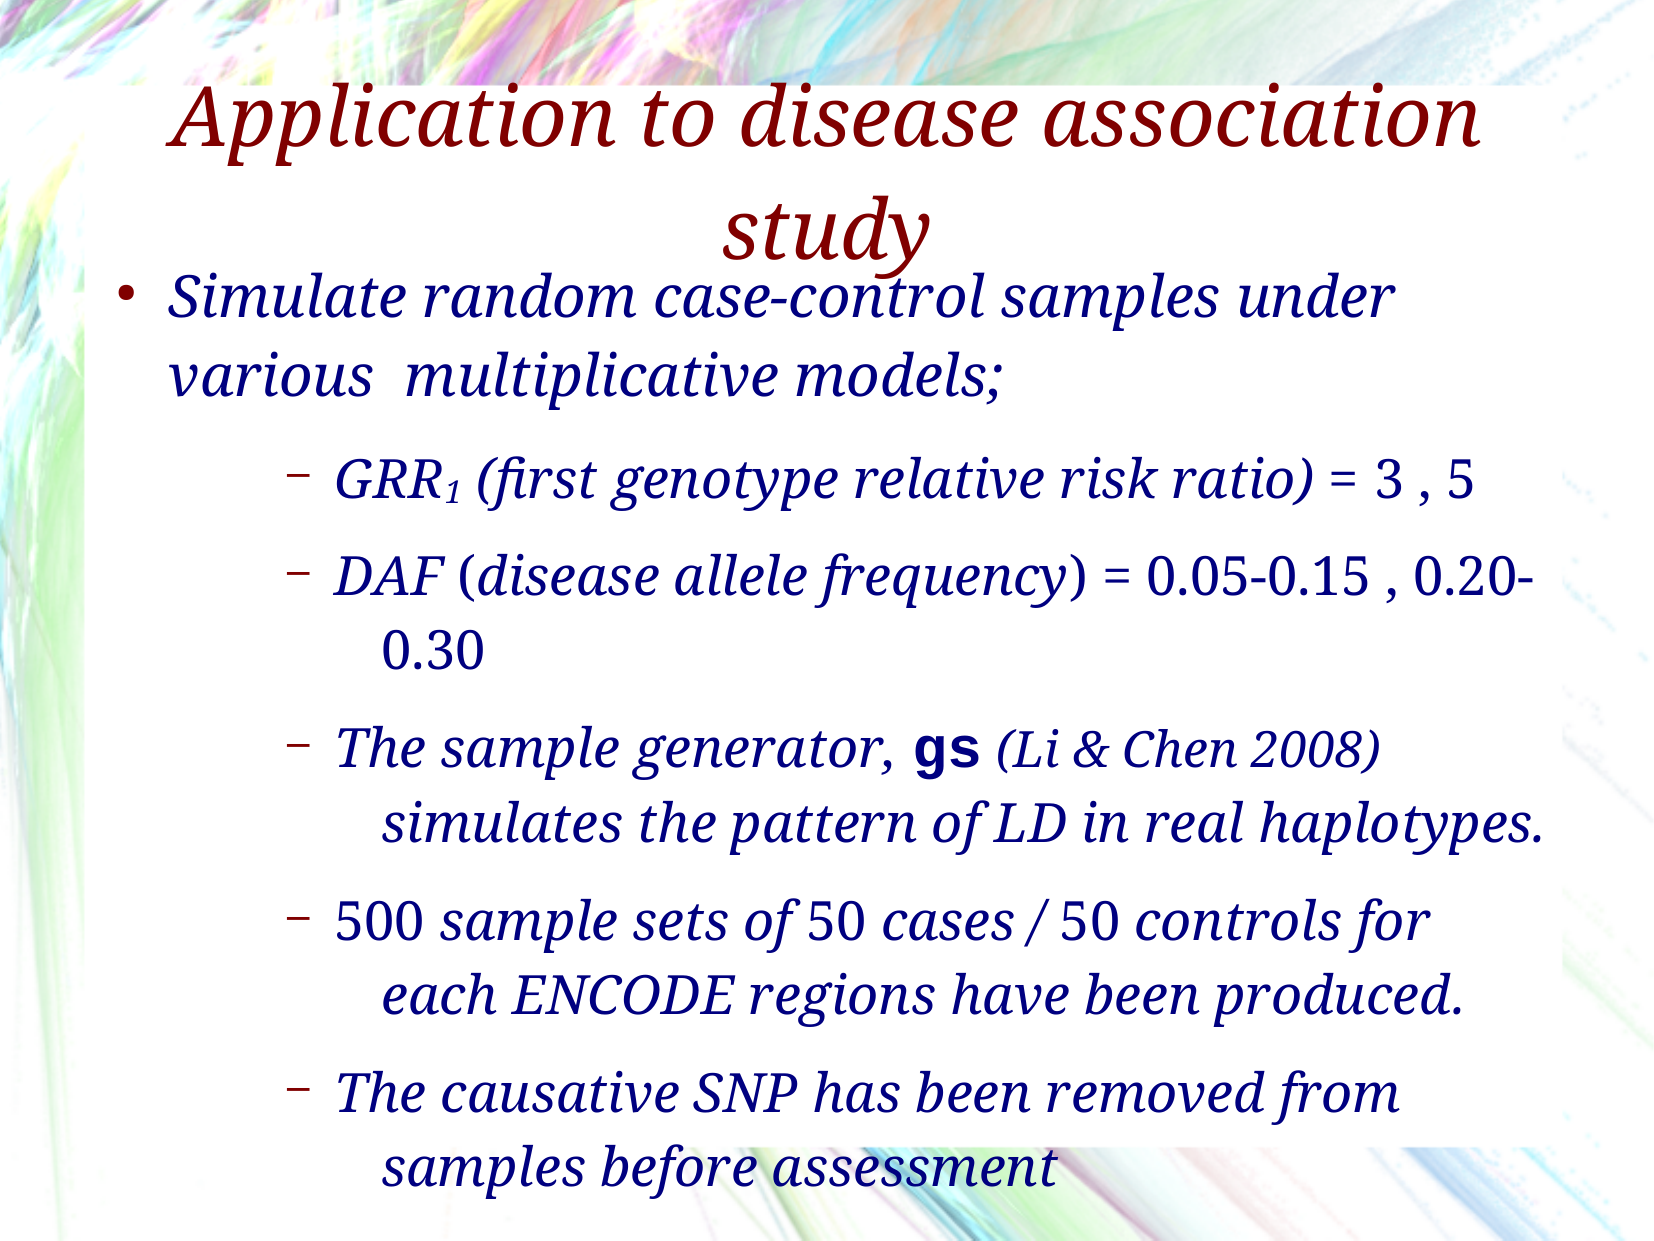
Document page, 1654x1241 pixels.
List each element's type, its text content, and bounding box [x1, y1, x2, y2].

picture [0, 0, 1654, 1241]
title Application to disease association study [82, 74, 1571, 267]
list Simulate random case-control samples under various multiplicative models; GRR1 (first genotype relative risk ratio) = 3 , 5 DAF (disease allele frequency) = 0.05-0.15 , 0.20-0.30 The sample generator, gs (Li & Chen 2008) simulates the pattern of LD in real haplotypes. 500 sample sets of 50 cases / 50 controls for each ENCODE regions have been produced. The causative SNP has been removed from samples before assessment [98, 254, 1556, 1119]
